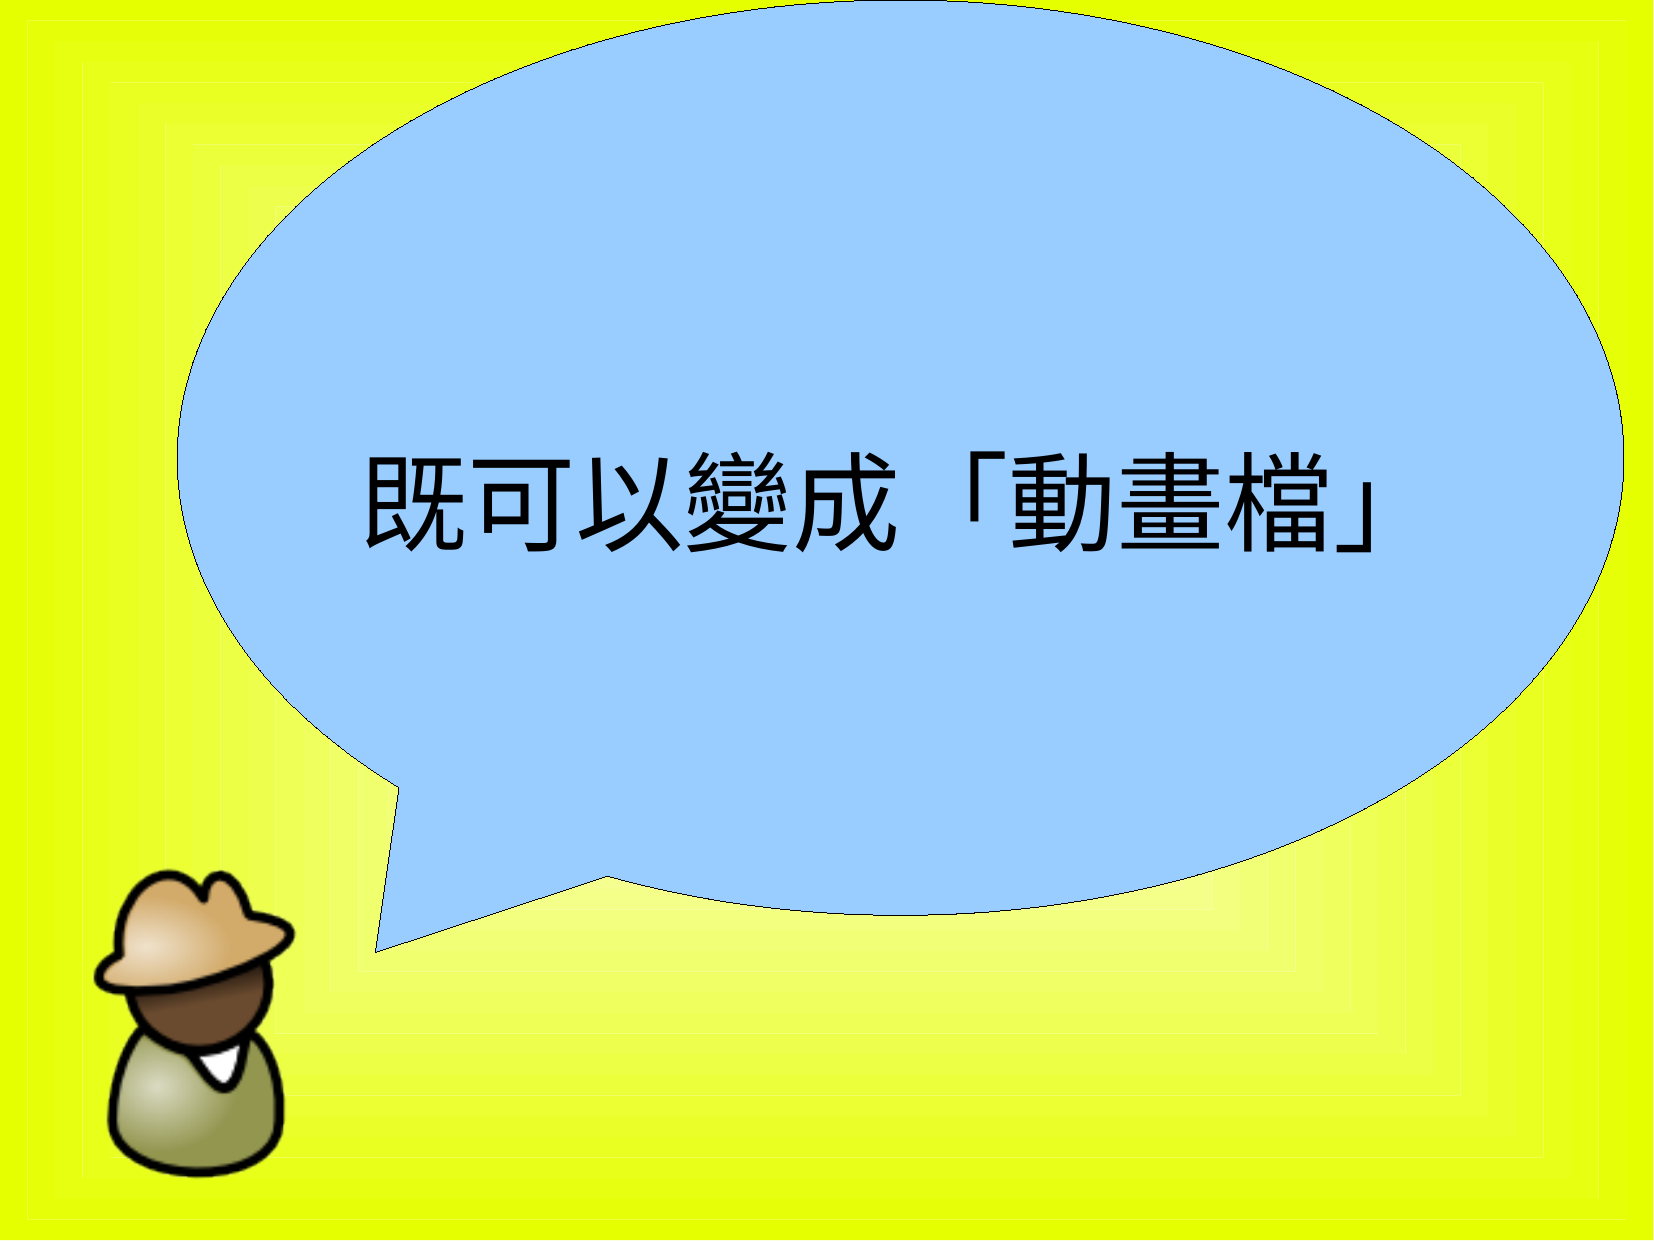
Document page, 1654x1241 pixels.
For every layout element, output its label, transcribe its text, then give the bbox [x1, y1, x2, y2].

text_box 既可以變成「動畫檔」 [177, 0, 1624, 953]
picture [29, 856, 355, 1183]
